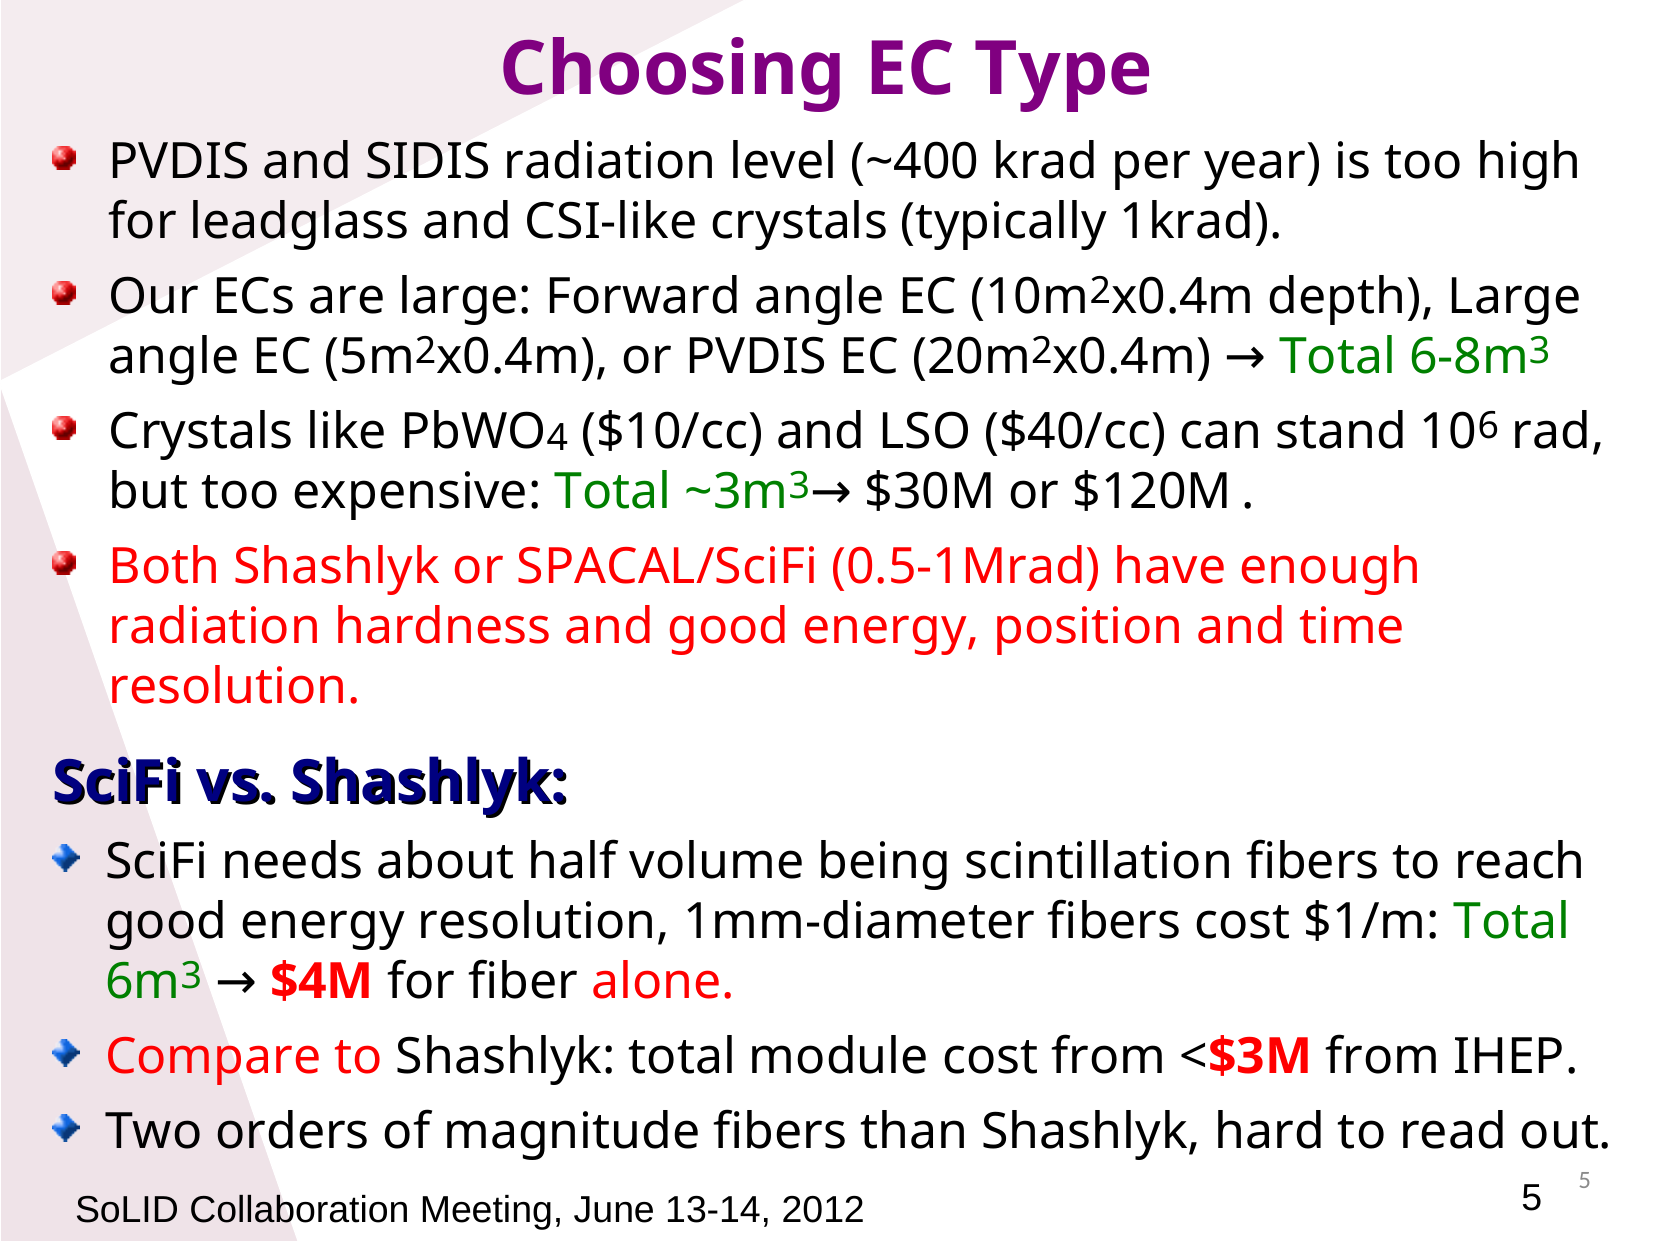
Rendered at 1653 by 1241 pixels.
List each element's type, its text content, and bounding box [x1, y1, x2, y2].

text_box <number> [1563, 1158, 1630, 1225]
picture [52, 1133, 80, 1142]
title Choosing EC Type [82, 19, 1571, 120]
text_box PVDIS and SIDIS radiation level (~400 krad per year) is too high for leadglass and CSI-like crystals (typically 1krad). Our ECs are large: Forward angle EC (10m2x0.4m depth), Large angle EC (5m2x0.4m), or PVDIS EC (20m2x0.4m) → Total 6-8m3 Crystals like PbWO4 ($10/cc) and LSO ($40/cc) can stand 106 rad, but too expensive: Total ~3m3→ $30M or $120M . Both Shashlyk or SPACAL/SciFi (0.5-1Mrad) have enough radiation hardness and good energy, position and time resolution. SciFi vs. Shashlyk: SciFi needs about half volume being scintillation fibers to reach good energy resolution, 1mm-diameter fibers cost $1/m: Total 6m3 → $4M for fiber alone. Compare to Shashlyk: total module cost from <$3M from IHEP. Two orders of magnitude fibers than Shashlyk, hard to read out. [37, 120, 1651, 1133]
